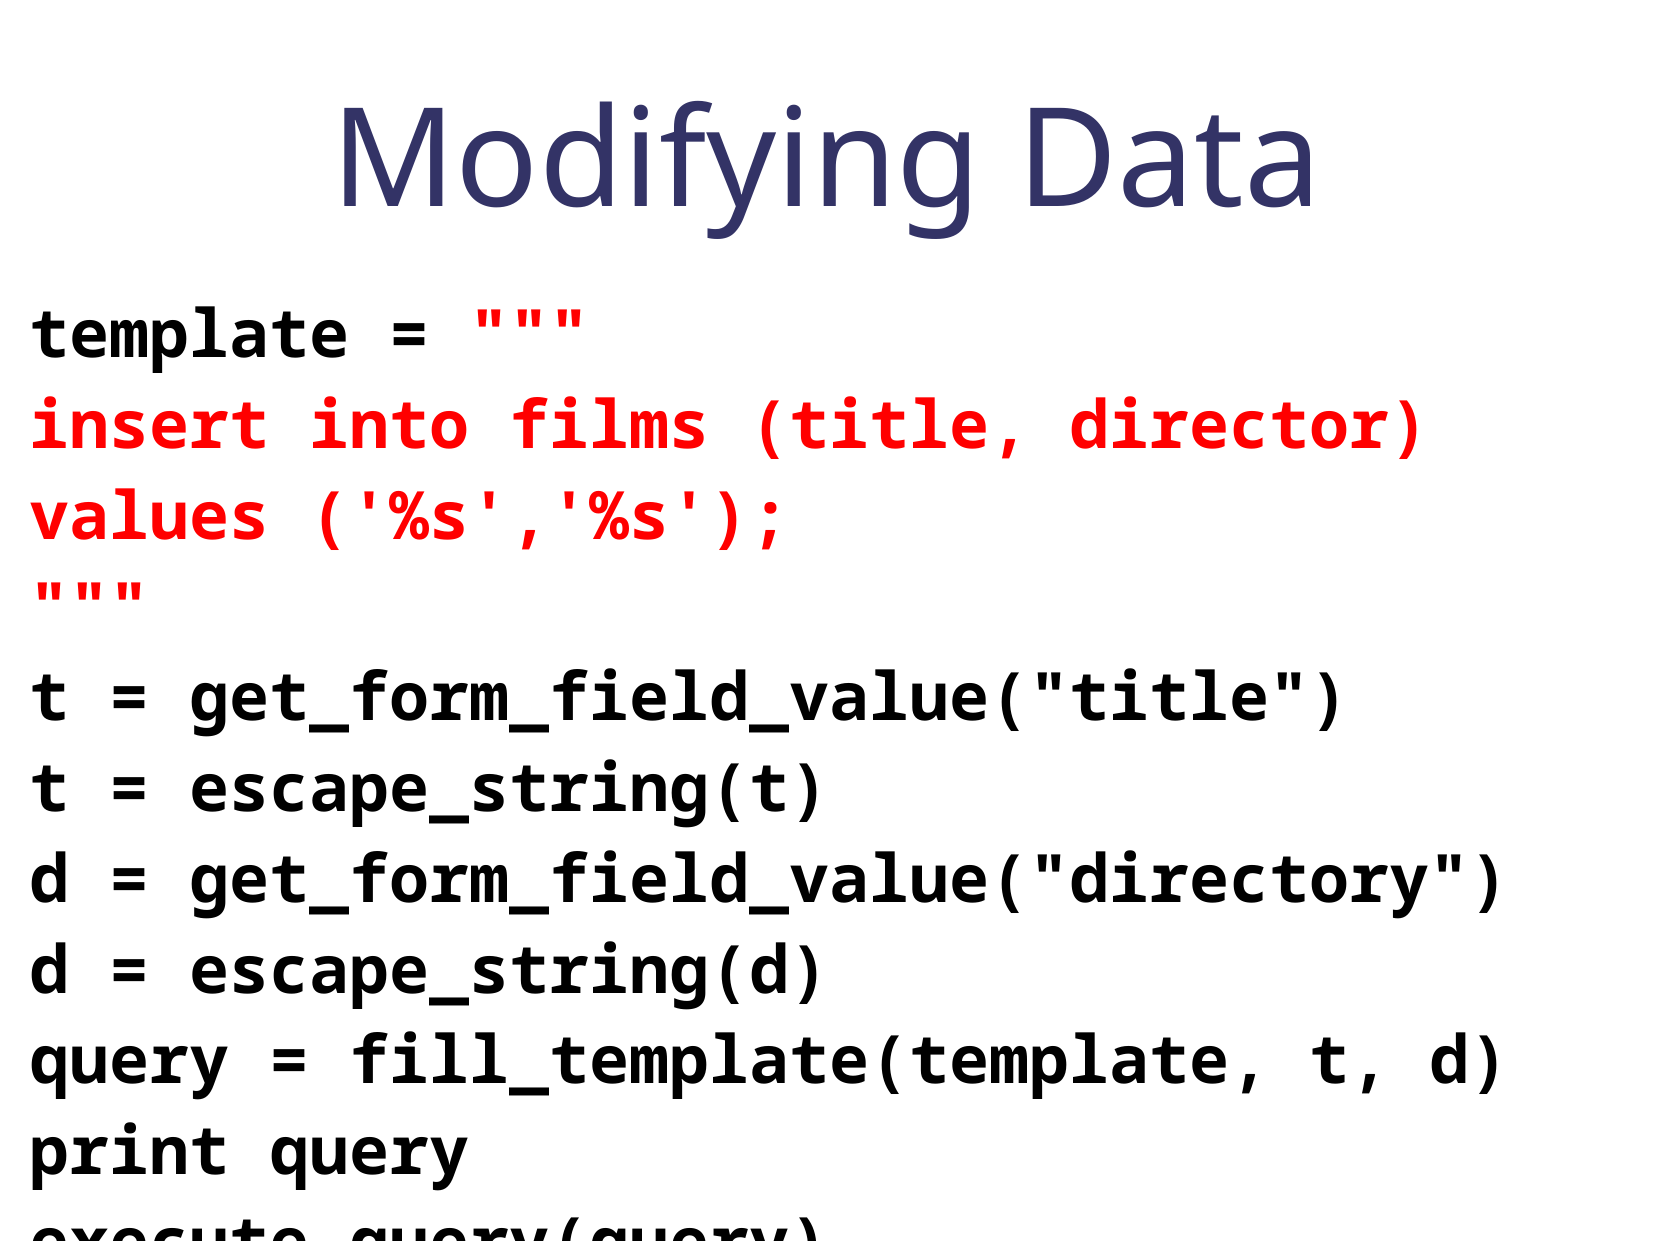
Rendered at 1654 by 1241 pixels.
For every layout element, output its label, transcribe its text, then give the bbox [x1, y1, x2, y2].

title Modifying Data [0, 56, 1654, 250]
subtitle template = """ insert into films (title, director) values ('%s','%s'); """ t = get_form_field_value("title") t = escape_string(t) d = get_form_field_value("directory") d = escape_string(d) query = fill_template(template, t, d) print query execute_query(query) commit() [29, 286, 1595, 1211]
